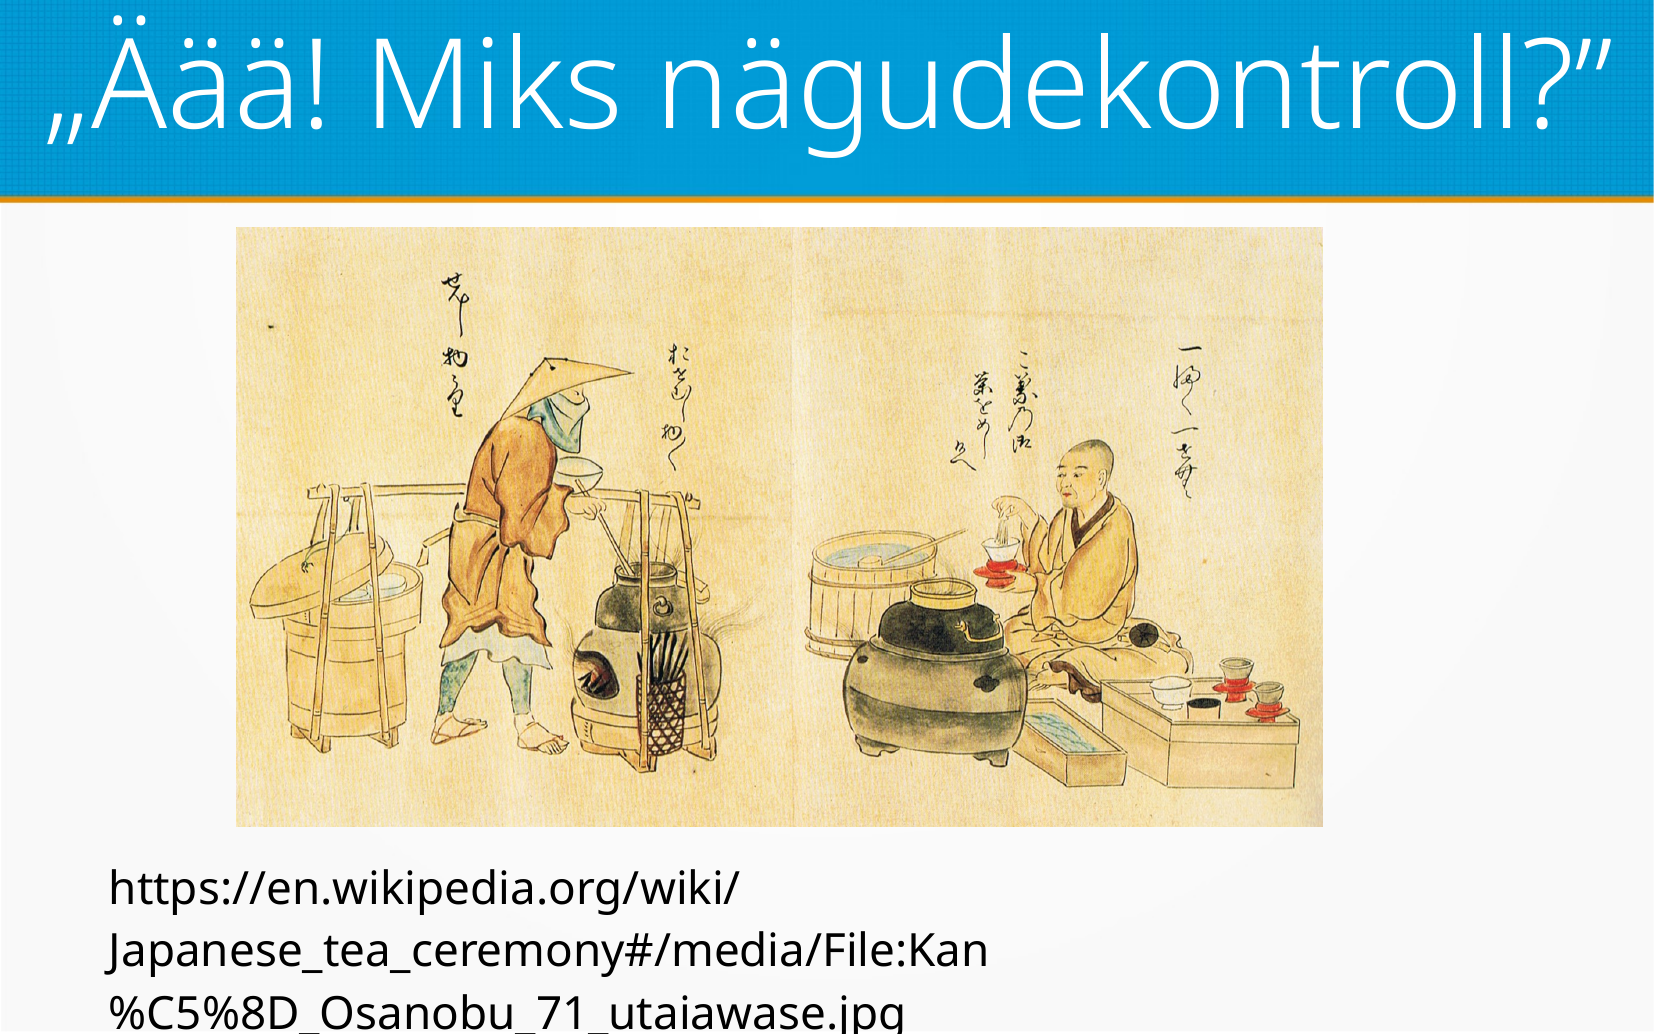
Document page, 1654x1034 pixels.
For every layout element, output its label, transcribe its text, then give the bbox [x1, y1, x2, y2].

text_box https://en.wikipedia.org/wiki/Japanese_tea_ceremony#/media/File:Kan%C5%8D_Osanobu_71_utaiawase.jpg [103, 863, 1300, 1034]
picture [0, 195, 1654, 1034]
title „Äää! Miks nägudekontroll?” [43, 0, 1619, 166]
